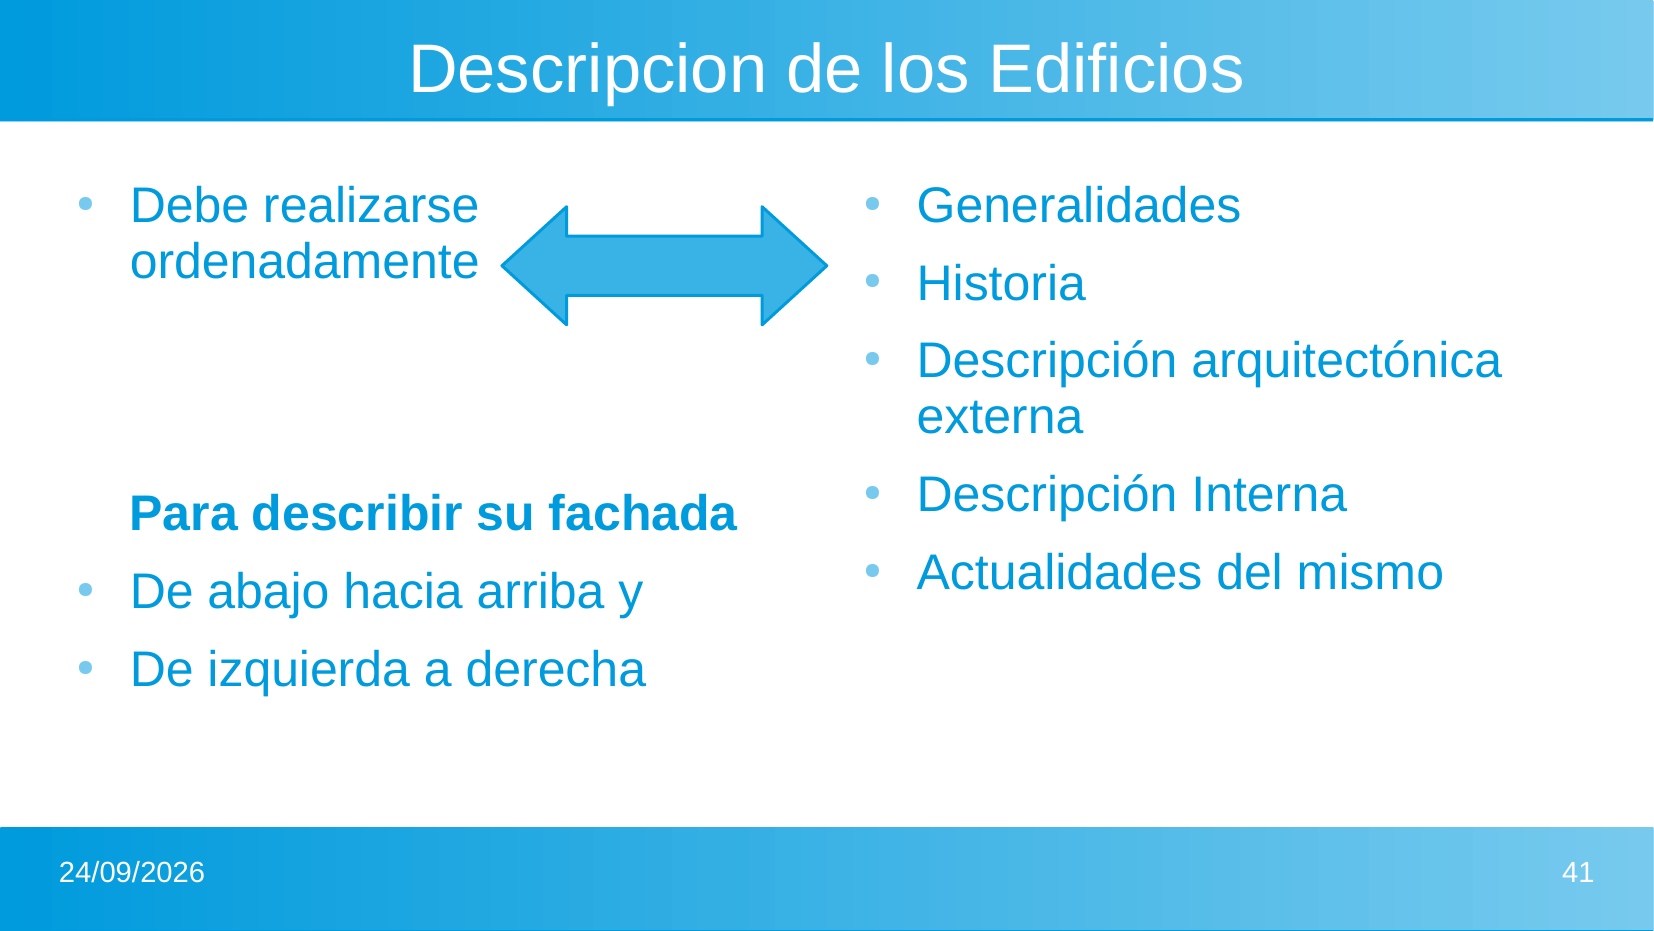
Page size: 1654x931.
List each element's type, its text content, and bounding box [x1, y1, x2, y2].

text_box [501, 206, 827, 325]
title Descripcion de los Edificios [58, 29, 1595, 108]
list Generalidades Historia Descripción arquitectónica externa Descripción Interna Actualidades del mismo [845, 177, 1595, 459]
list Debe realizarse ordenadamente [58, 177, 502, 459]
list Para describir su fachada De abajo hacia arriba y De izquierda a derecha [58, 485, 809, 768]
